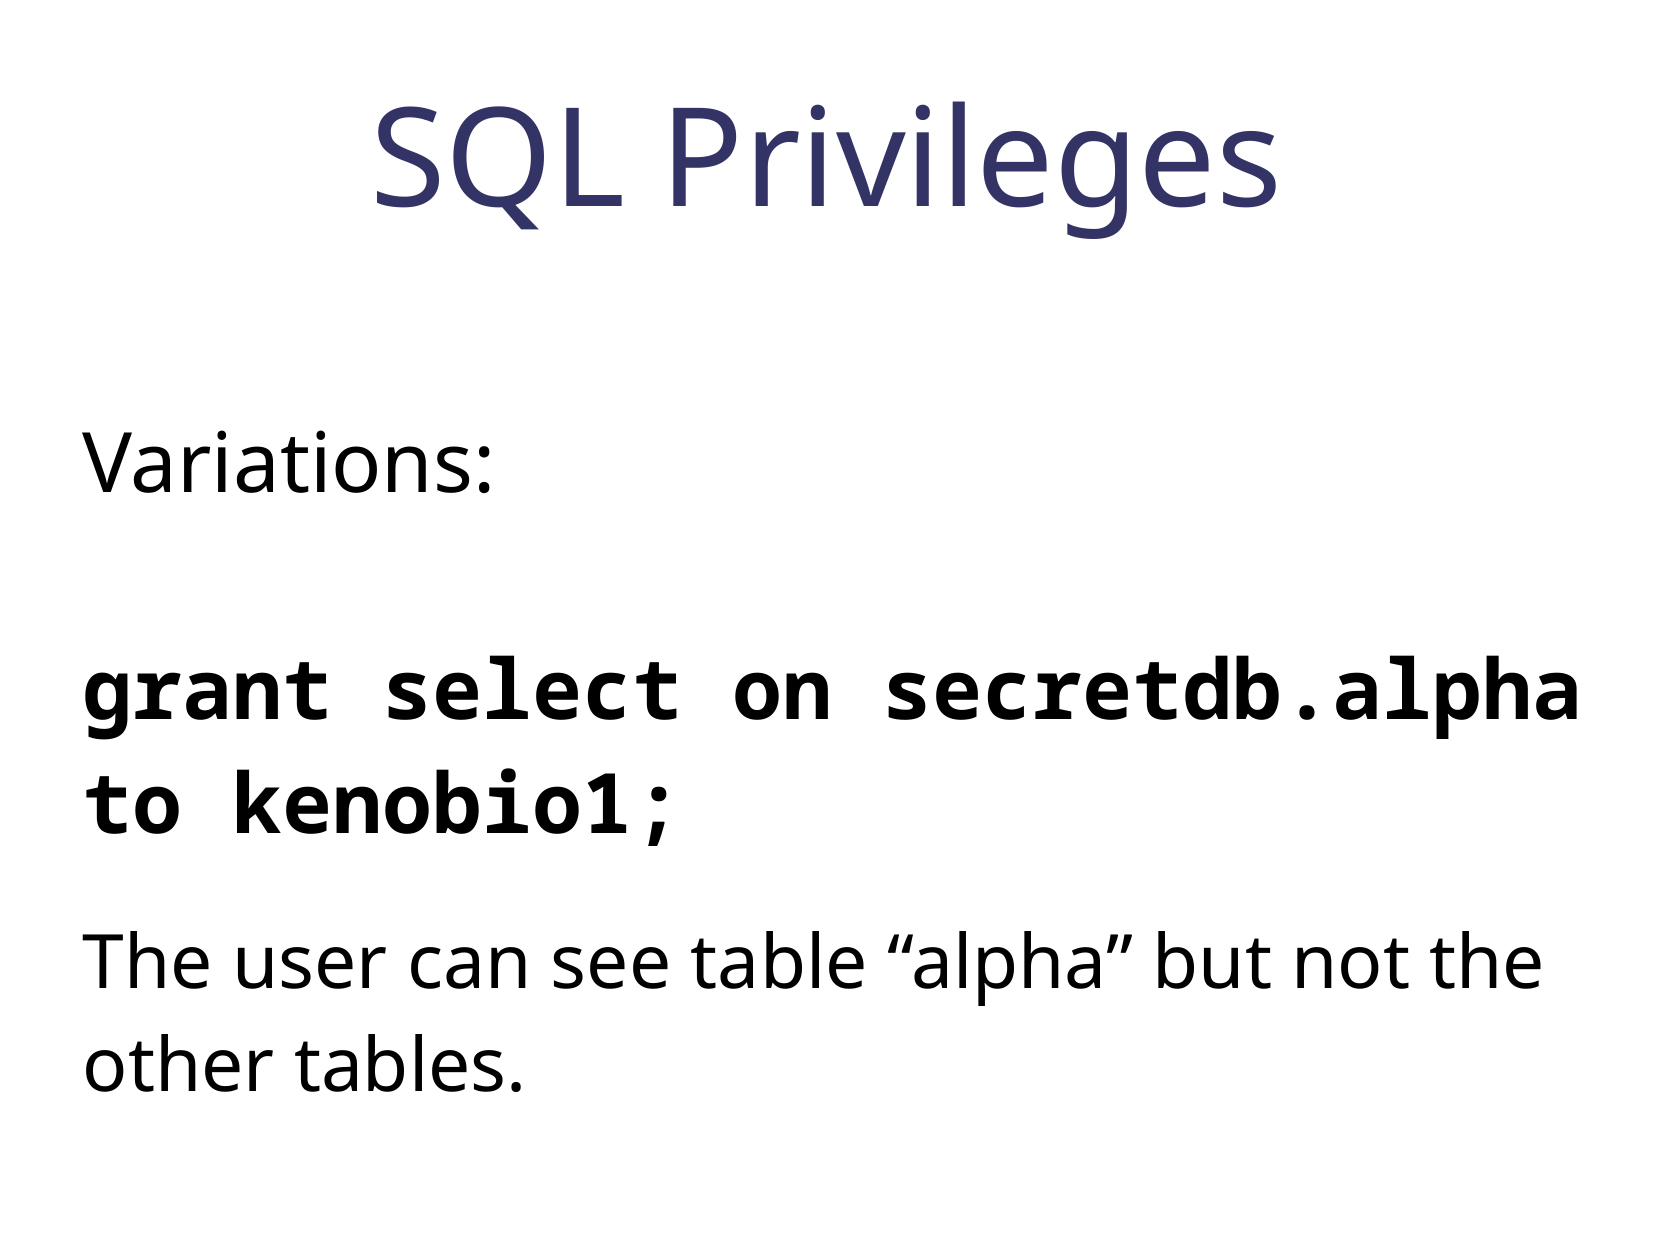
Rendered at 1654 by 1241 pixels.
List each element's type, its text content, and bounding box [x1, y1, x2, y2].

title SQL Privileges [82, 56, 1571, 250]
subtitle Variations: grant select on secretdb.alpha to kenobio1; The user can see table “alpha” but not the other tables. [82, 290, 1654, 1094]
